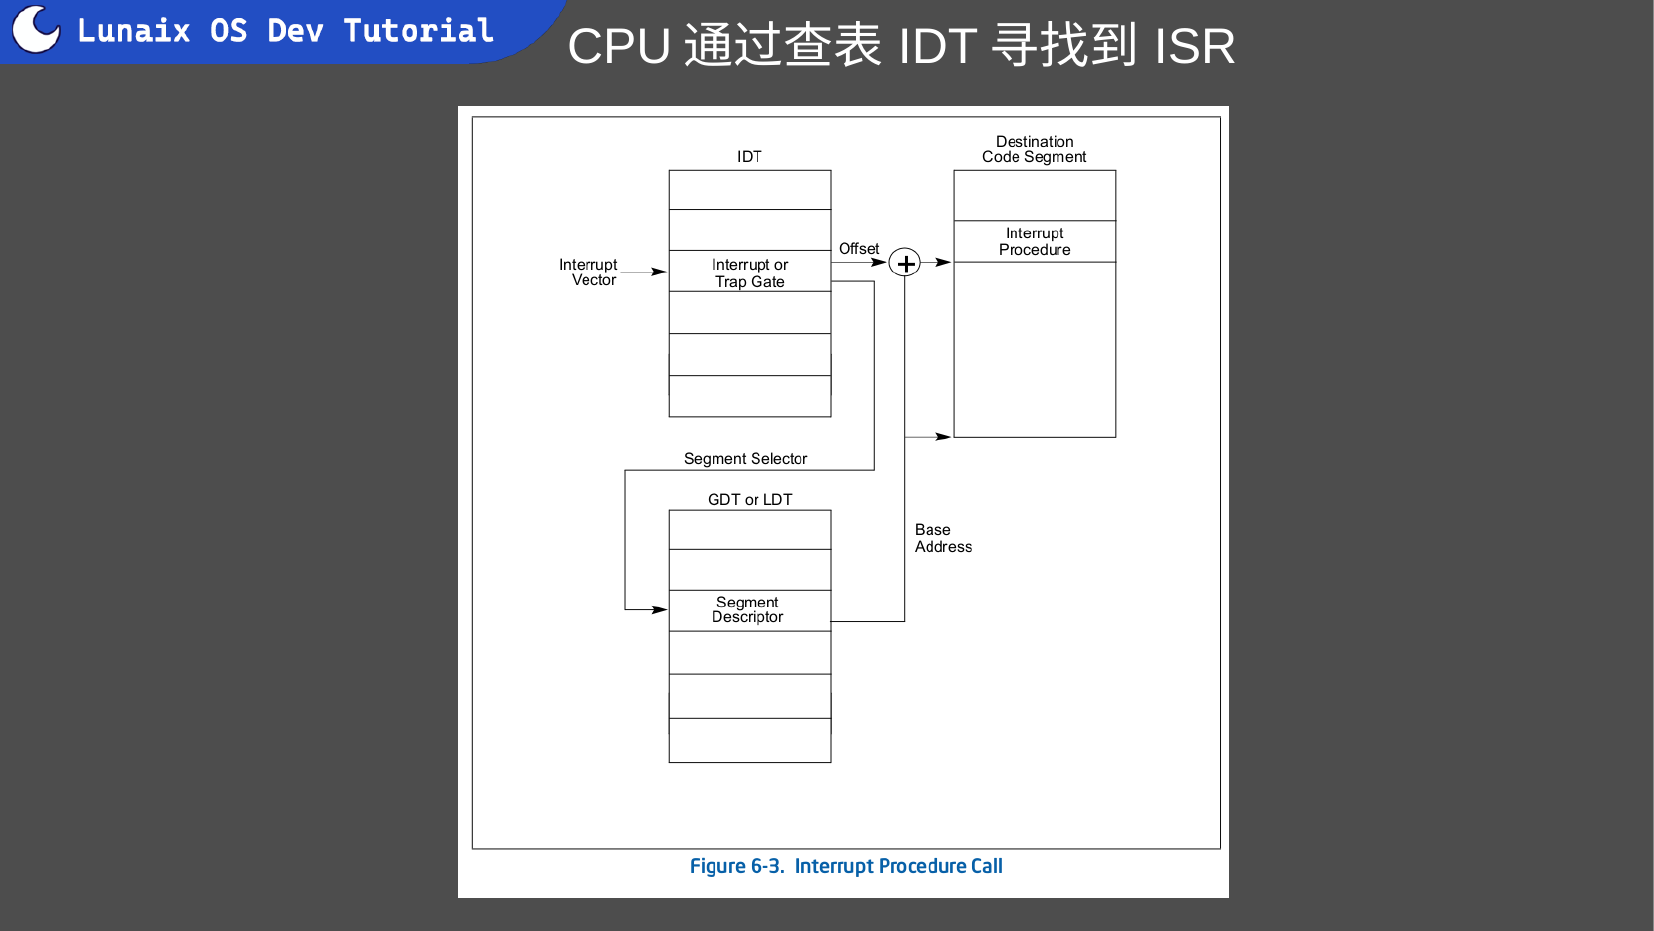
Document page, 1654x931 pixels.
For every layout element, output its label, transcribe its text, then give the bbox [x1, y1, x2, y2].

picture [0, 0, 1654, 931]
title CPU通过查表IDT寻找到ISR [566, 0, 1654, 83]
